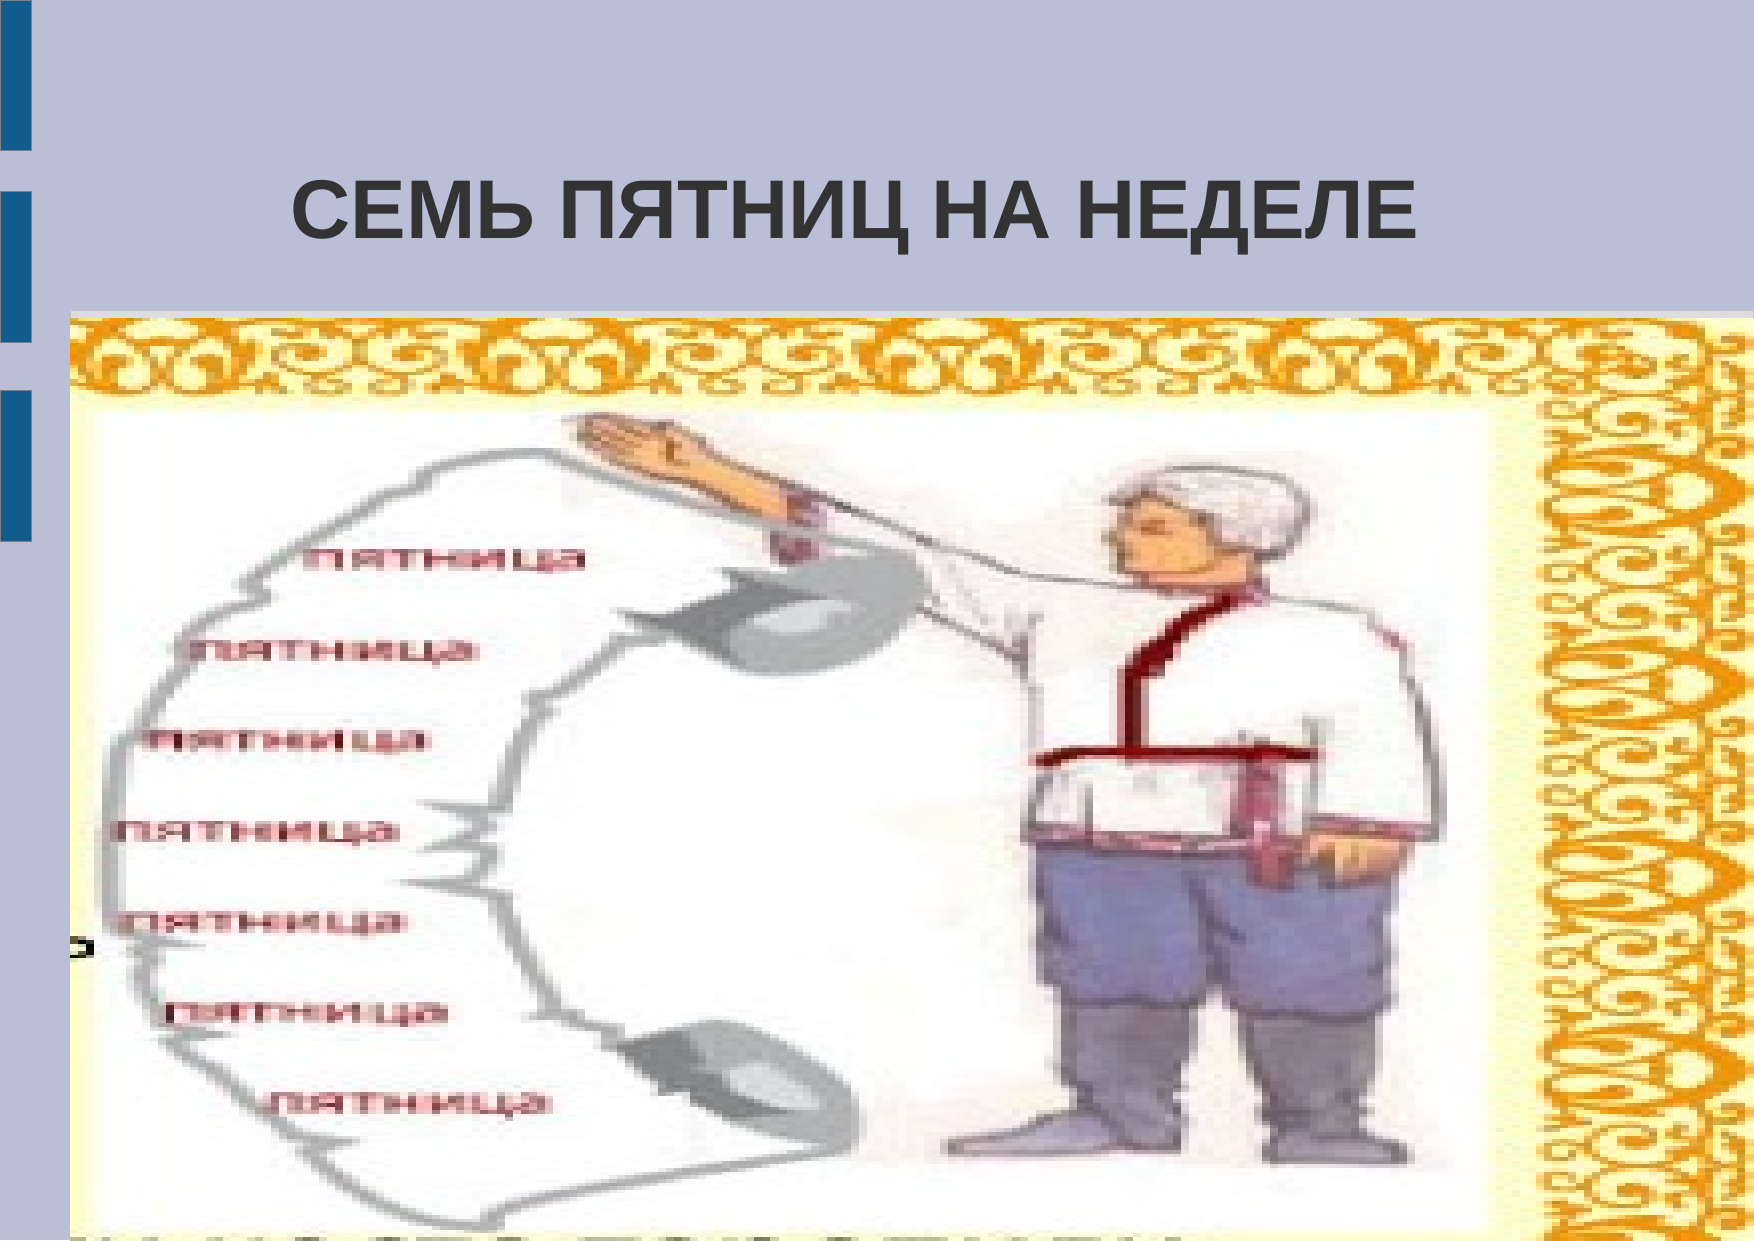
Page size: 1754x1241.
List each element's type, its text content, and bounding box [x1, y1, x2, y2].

picture [70, 318, 1754, 1241]
title СЕМЬ ПЯТНИЦ НА НЕДЕЛЕ [106, 106, 1605, 314]
